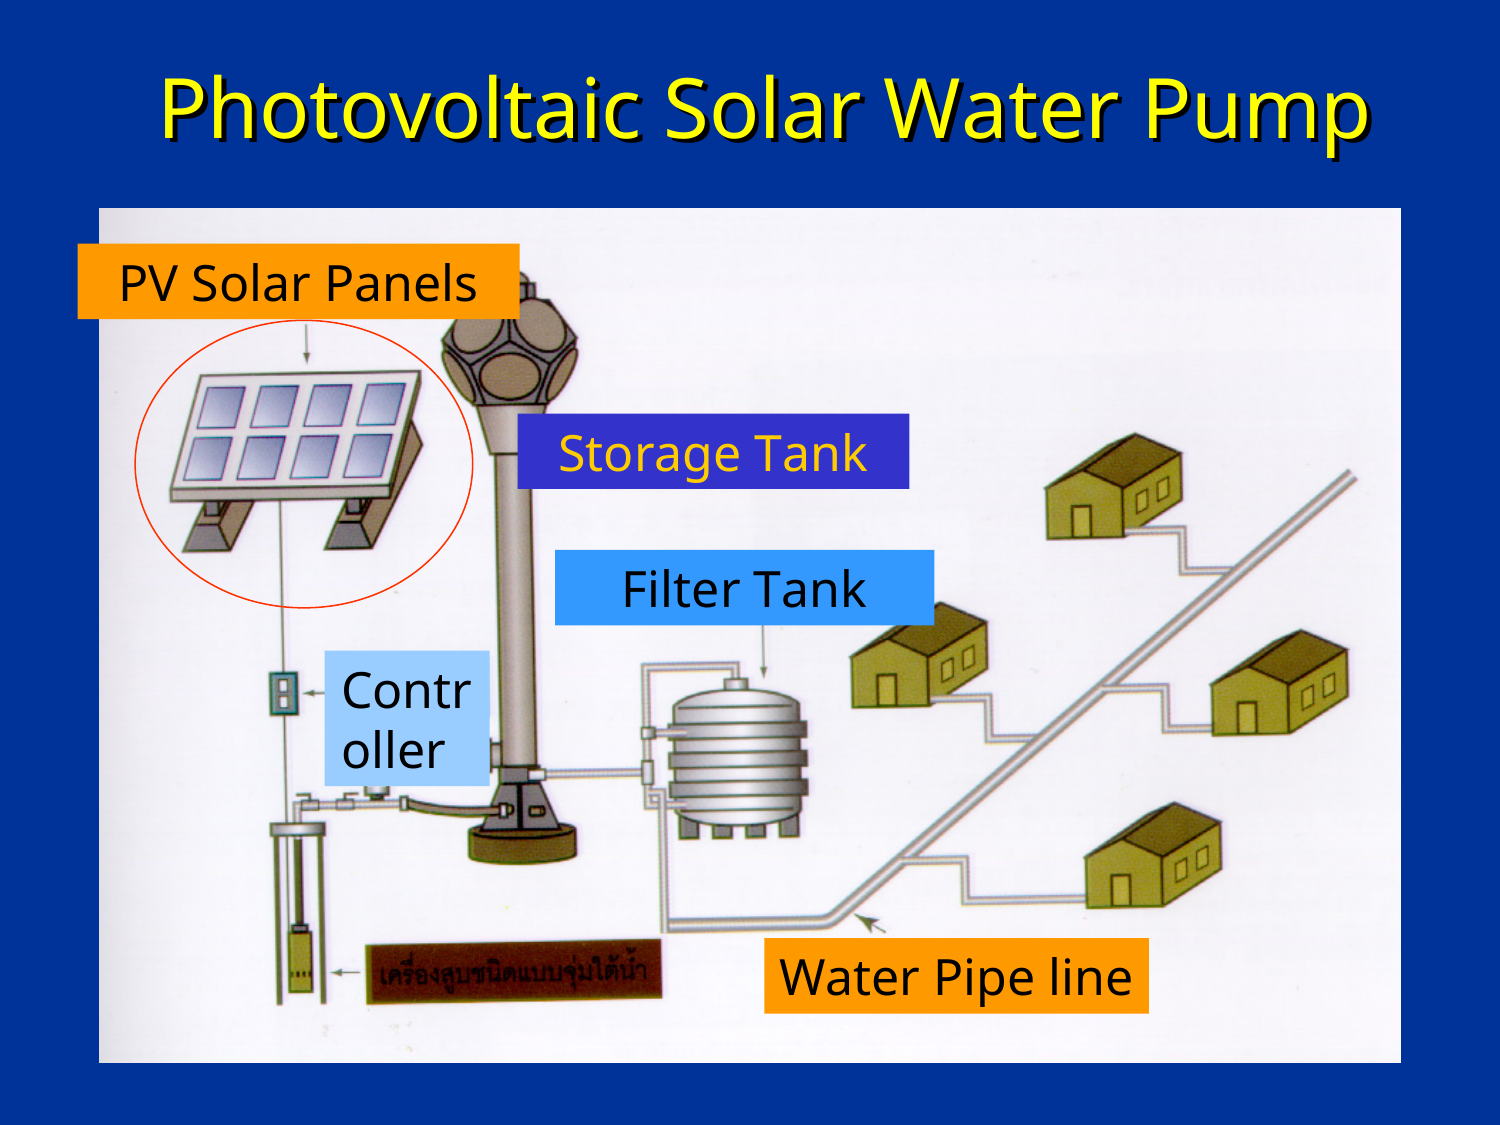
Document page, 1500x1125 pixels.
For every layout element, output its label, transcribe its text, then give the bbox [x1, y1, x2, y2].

text_box Water Pipe line [764, 938, 1149, 1014]
text_box Controller [324, 650, 490, 787]
picture [99, 208, 1401, 1063]
text_box PV Solar Panels [77, 243, 520, 320]
text_box Filter Tank [555, 549, 935, 626]
picture [136, 322, 471, 607]
text_box Storage Tank [517, 413, 910, 489]
text_box Photovoltaic Solar Water Pump [142, 47, 1388, 163]
